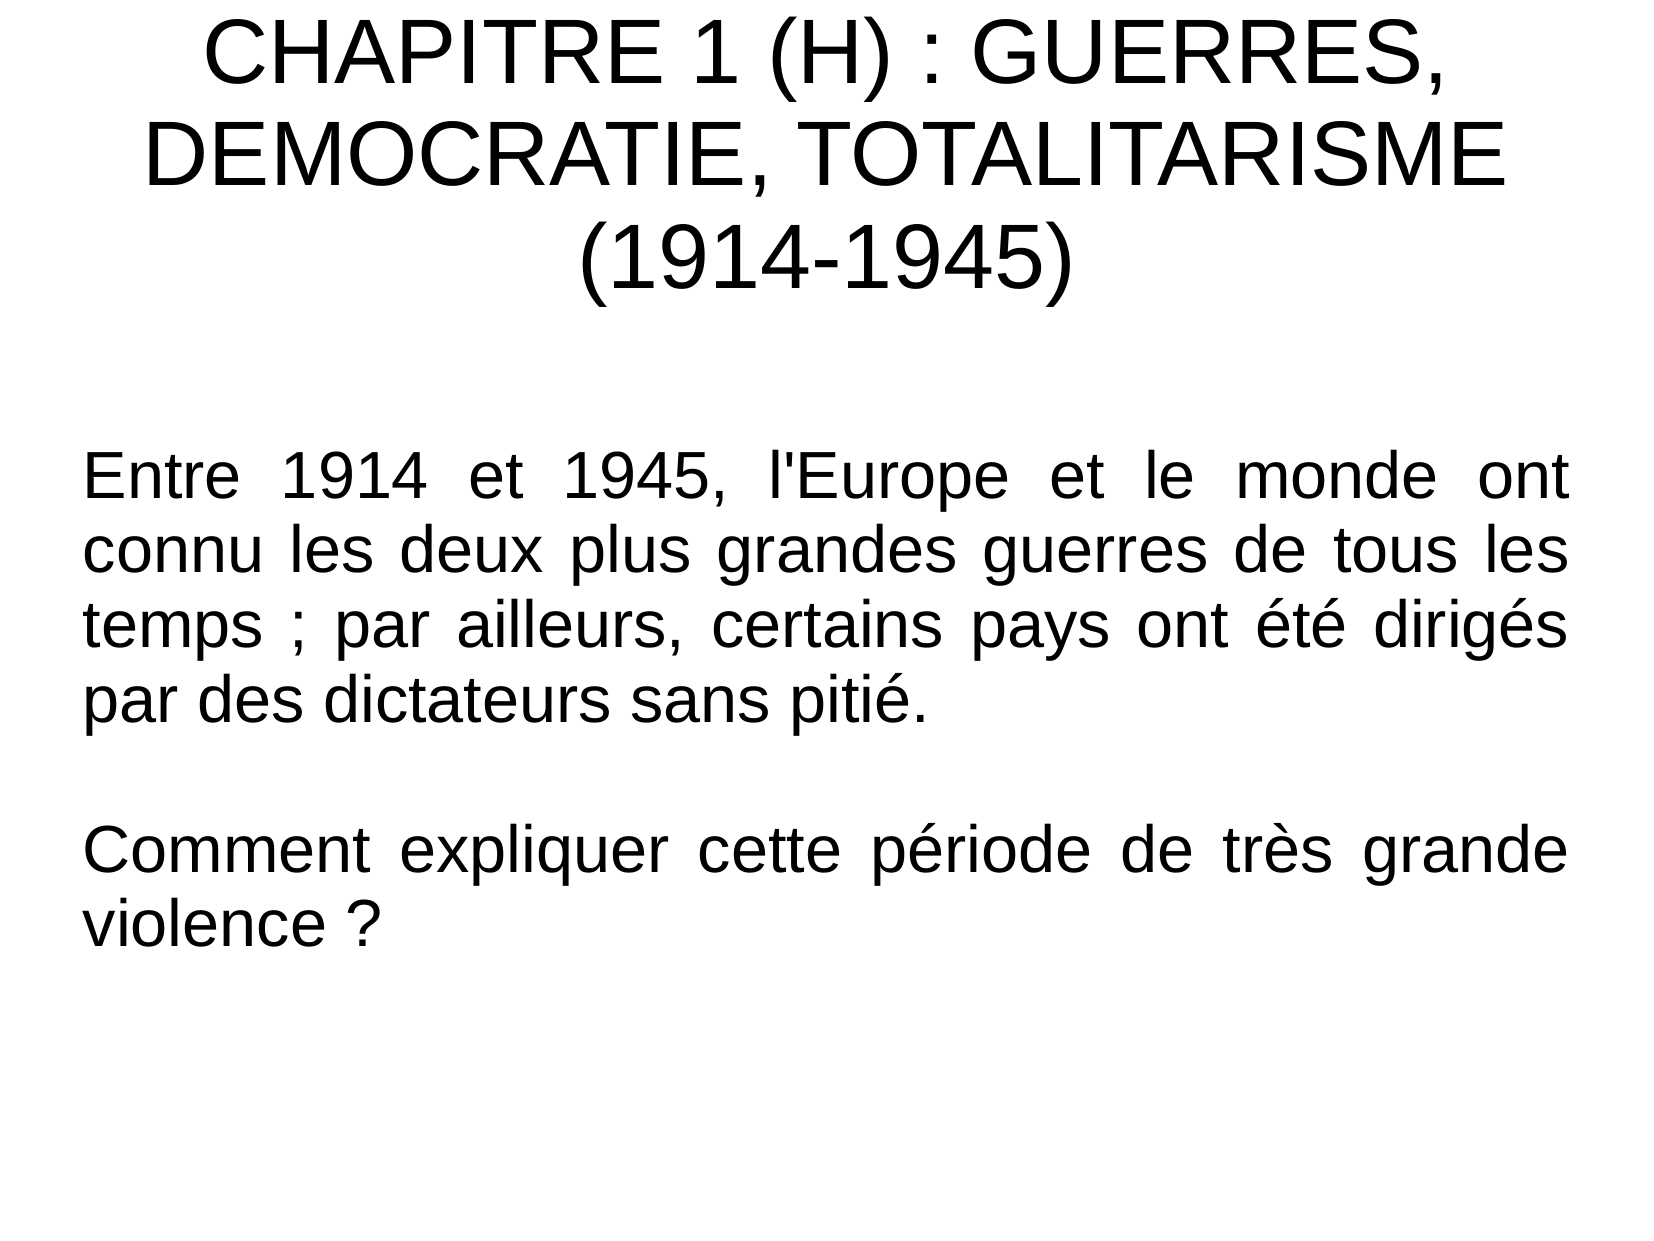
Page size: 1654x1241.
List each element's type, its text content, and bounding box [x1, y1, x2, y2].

title CHAPITRE 1 (H) : GUERRES, DEMOCRATIE, TOTALITARISME (1914-1945) [82, 0, 1571, 290]
subtitle Entre 1914 et 1945, l'Europe et le monde ont connu les deux plus grandes guerres de tous les temps ; par ailleurs, certains pays ont été dirigés par des dictateurs sans pitié. Comment expliquer cette période de très grande violence ? [82, 290, 1571, 1109]
